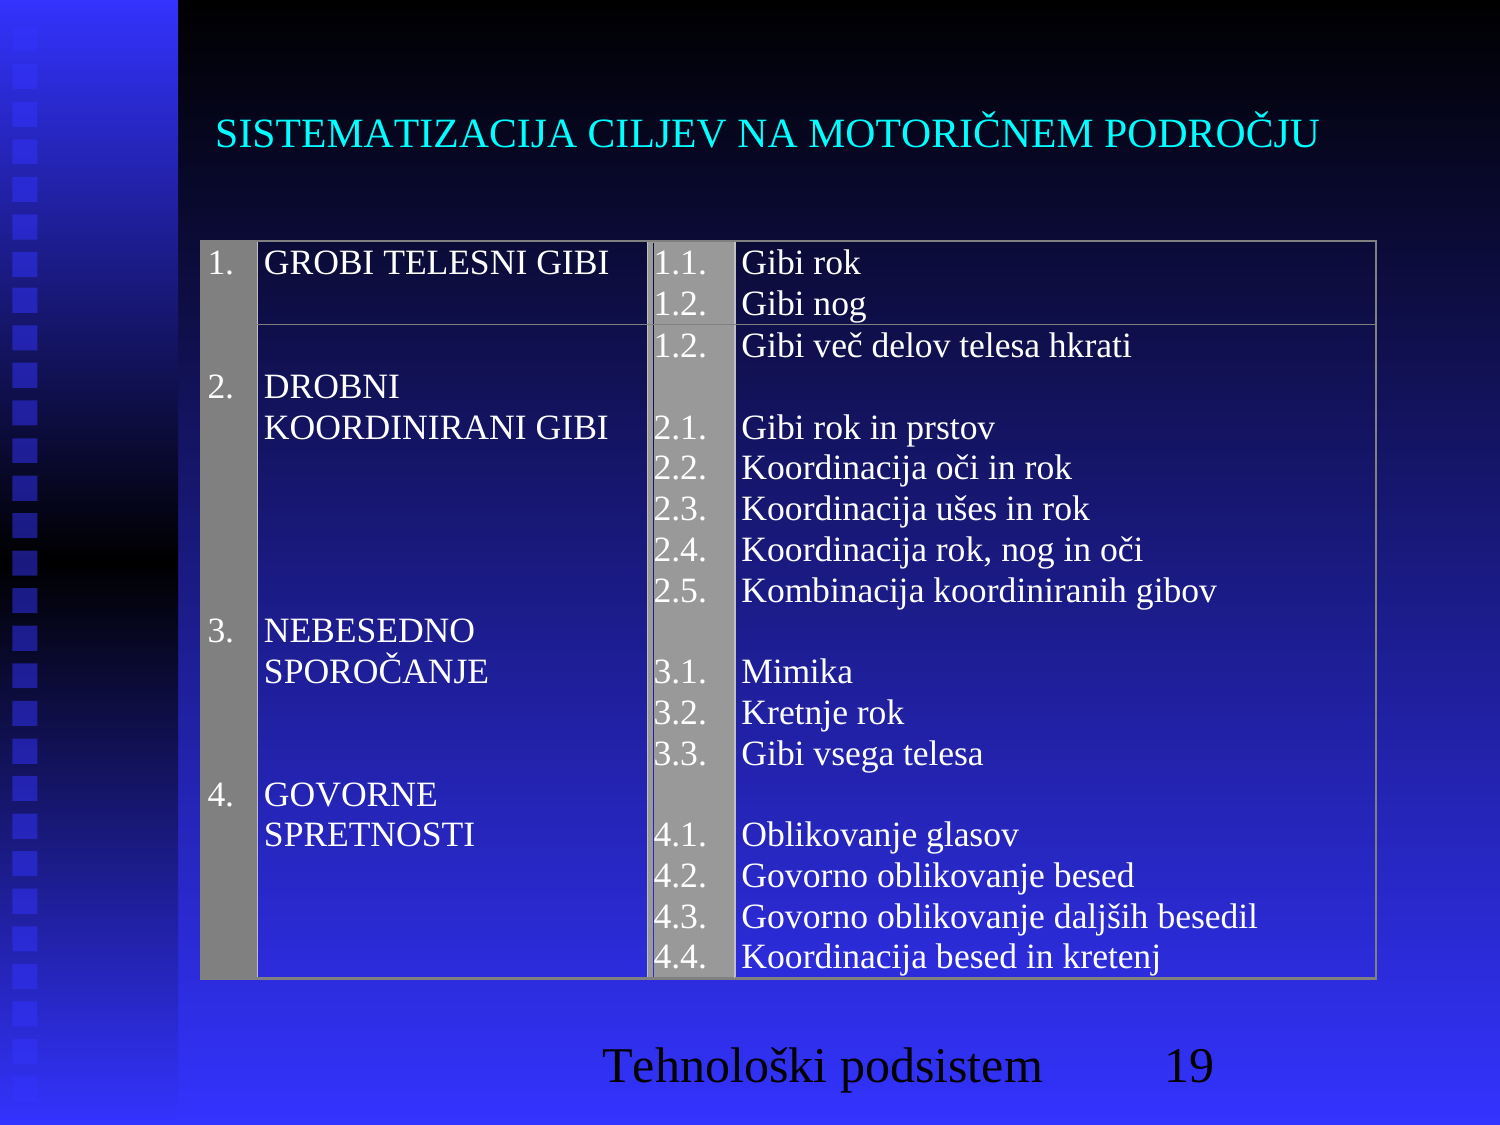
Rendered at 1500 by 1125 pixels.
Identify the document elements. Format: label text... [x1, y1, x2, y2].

chart [200, 237, 1378, 1001]
title SISTEMATIZACIJA CILJEV NA MOTORIČNEM PODROČJU [200, 37, 1476, 225]
